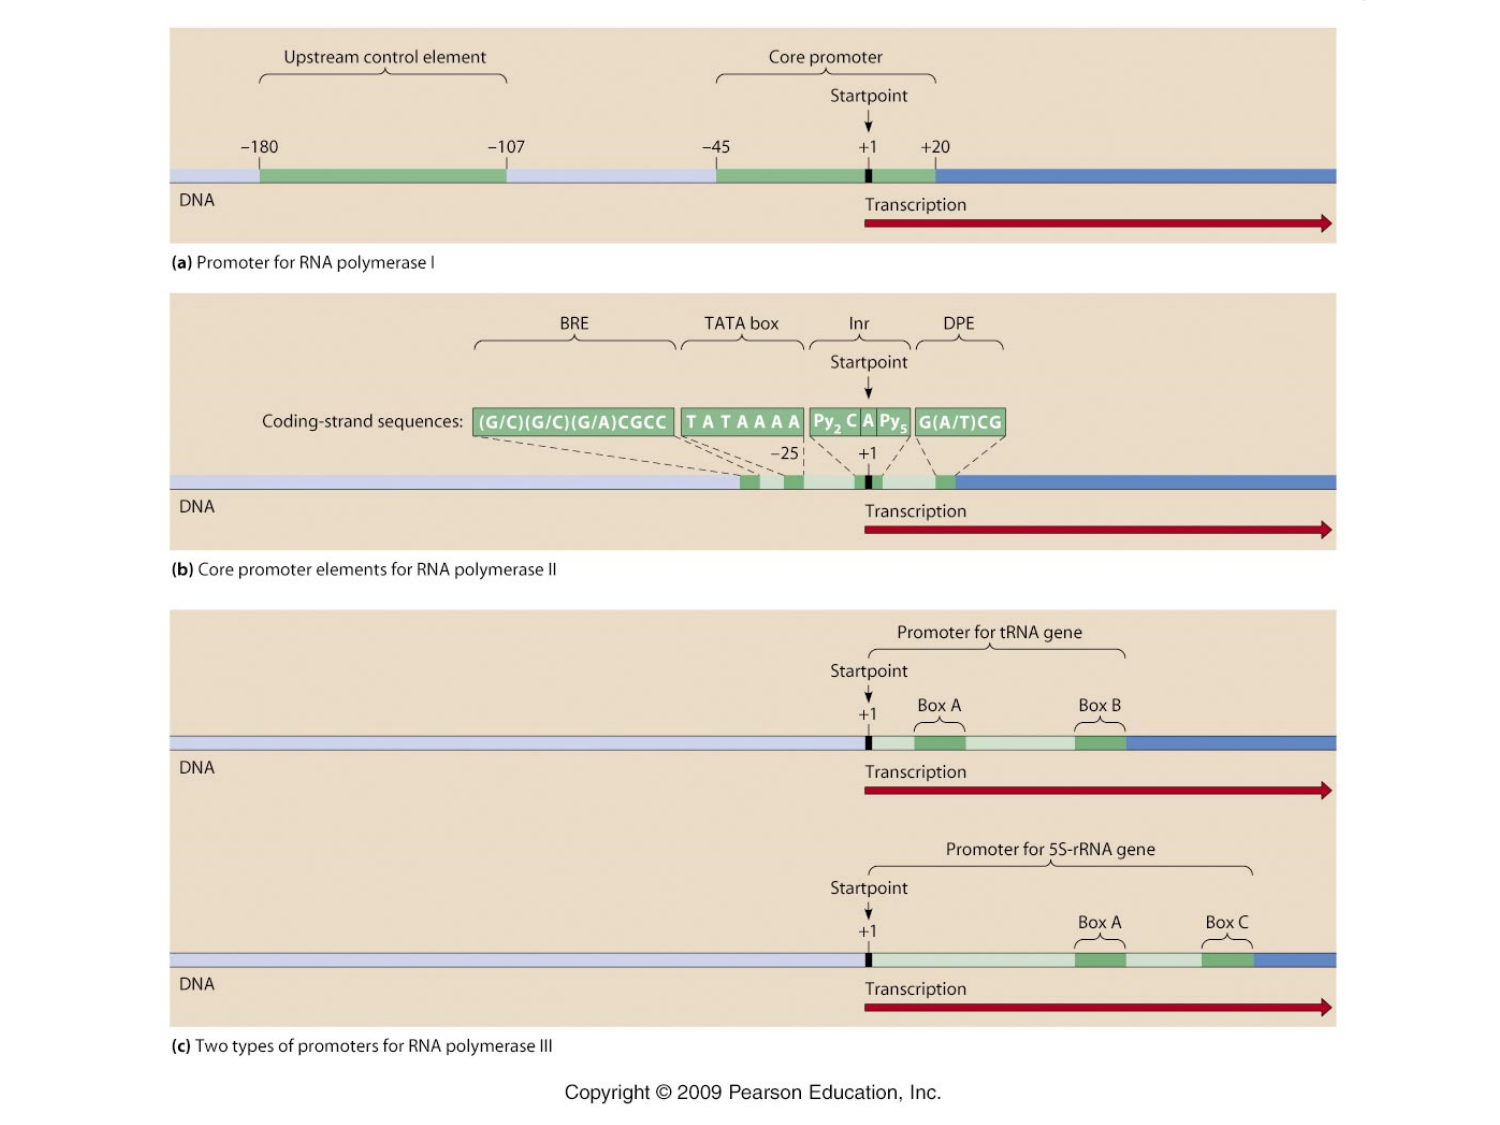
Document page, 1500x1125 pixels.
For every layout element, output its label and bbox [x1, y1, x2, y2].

picture [147, 0, 1366, 1125]
